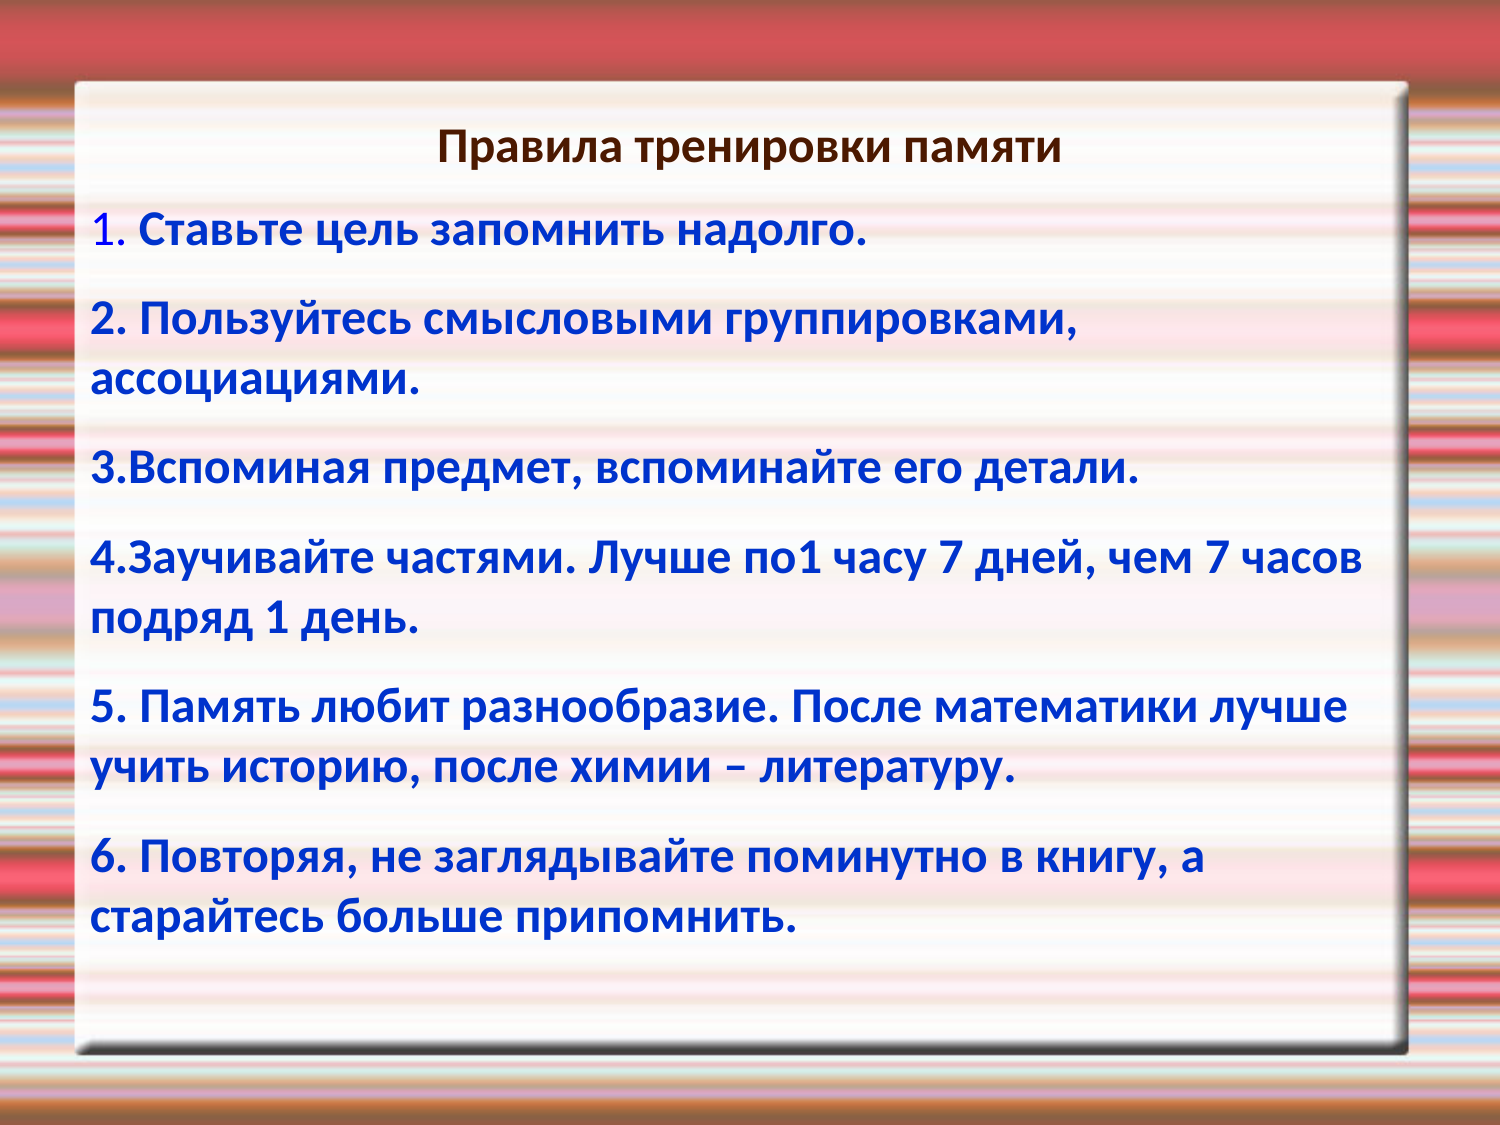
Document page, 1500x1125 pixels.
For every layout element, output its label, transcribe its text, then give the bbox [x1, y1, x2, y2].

title Правила тренировки памяти [75, 45, 1425, 187]
list 1. Ставьте цель запомнить надолго. 2. Пользуйтесь смысловыми группировками, ассоциациями. 3.Вспоминая предмет, вспоминайте его детали. 4.Заучивайте частями. Лучше по1 часу 7 дней, чем 7 часов подряд 1 день. 5. Память любит разнообразие. После математики лучше учить историю, после химии – литературу. 6. Повторяя, не заглядывайте поминутно в книгу, а старайтесь больше припомнить. [75, 187, 1425, 1005]
picture [0, 0, 1500, 1125]
